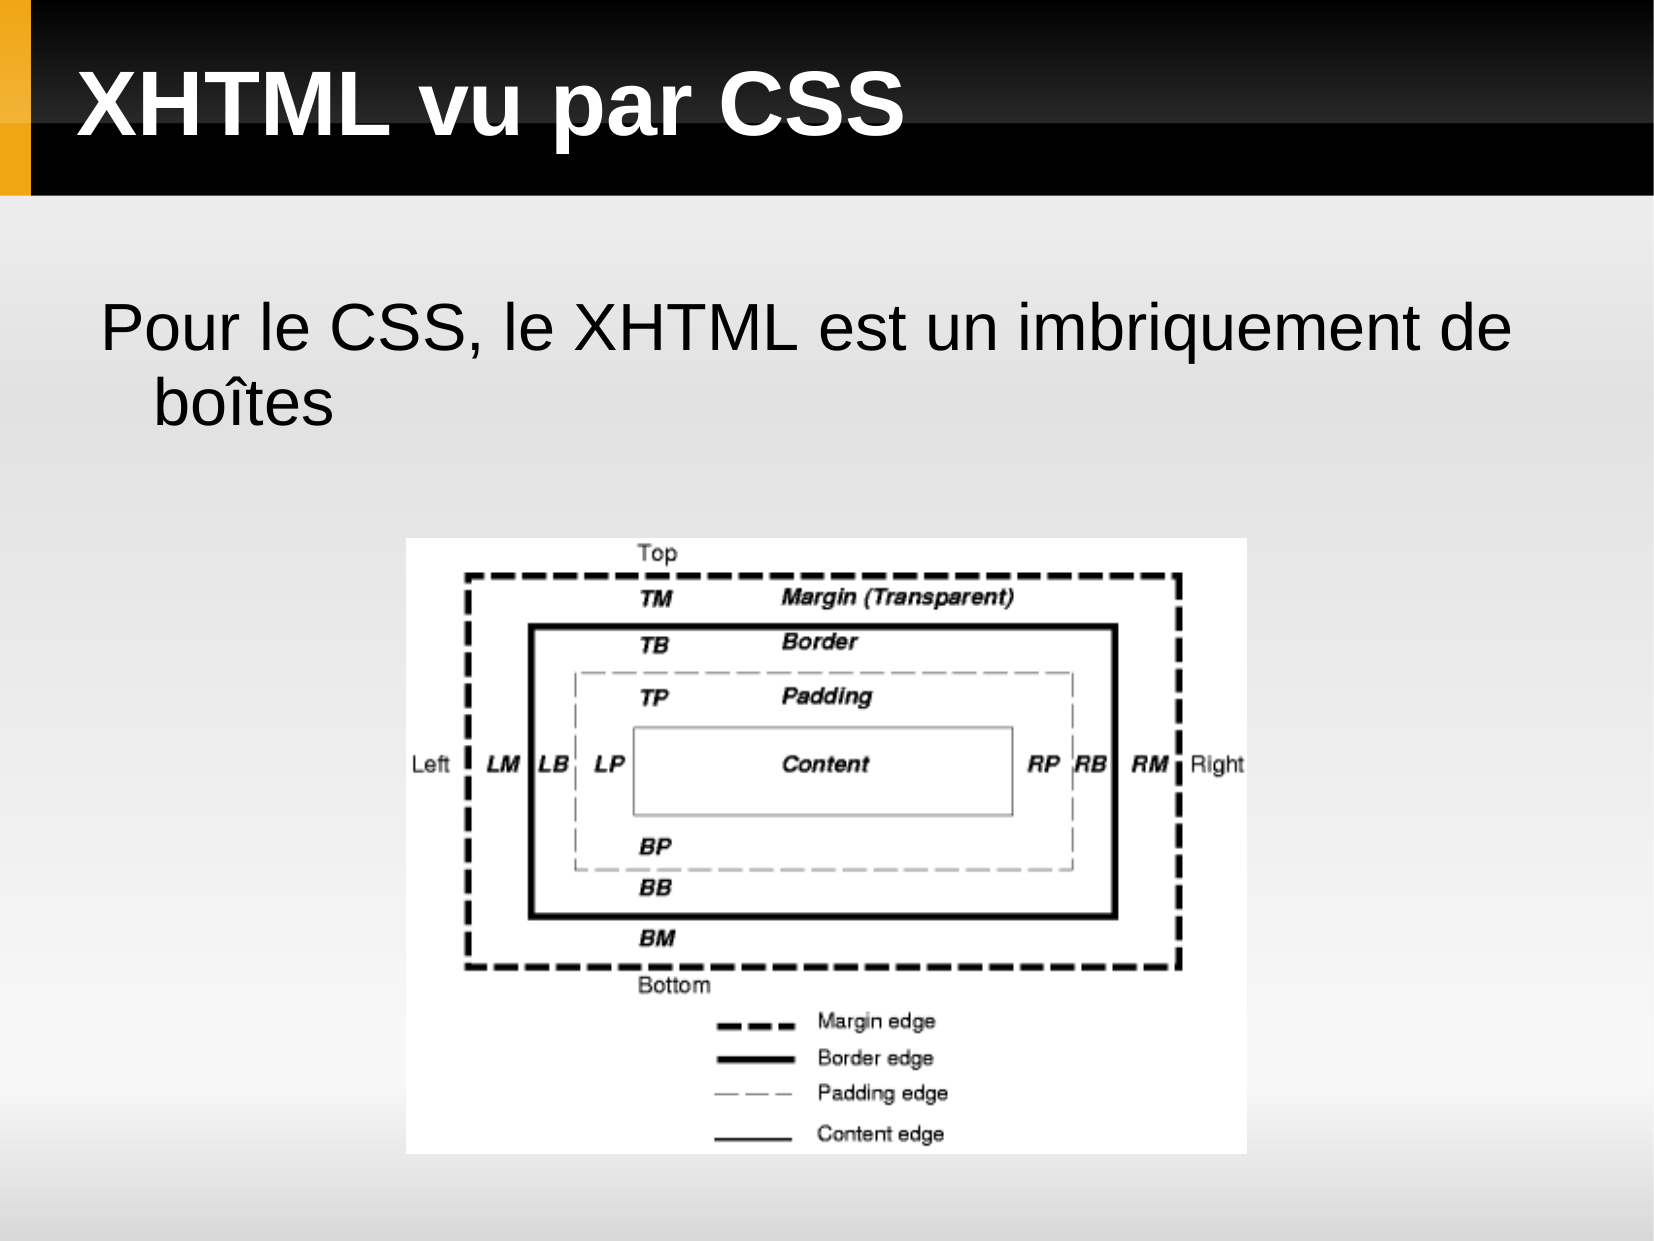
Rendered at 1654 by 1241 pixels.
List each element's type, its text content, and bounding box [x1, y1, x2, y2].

list Pour le CSS, le XHTML est un imbriquement de boîtes [82, 290, 1571, 1094]
title XHTML vu par CSS [76, 7, 1565, 200]
picture [0, 0, 1654, 1241]
